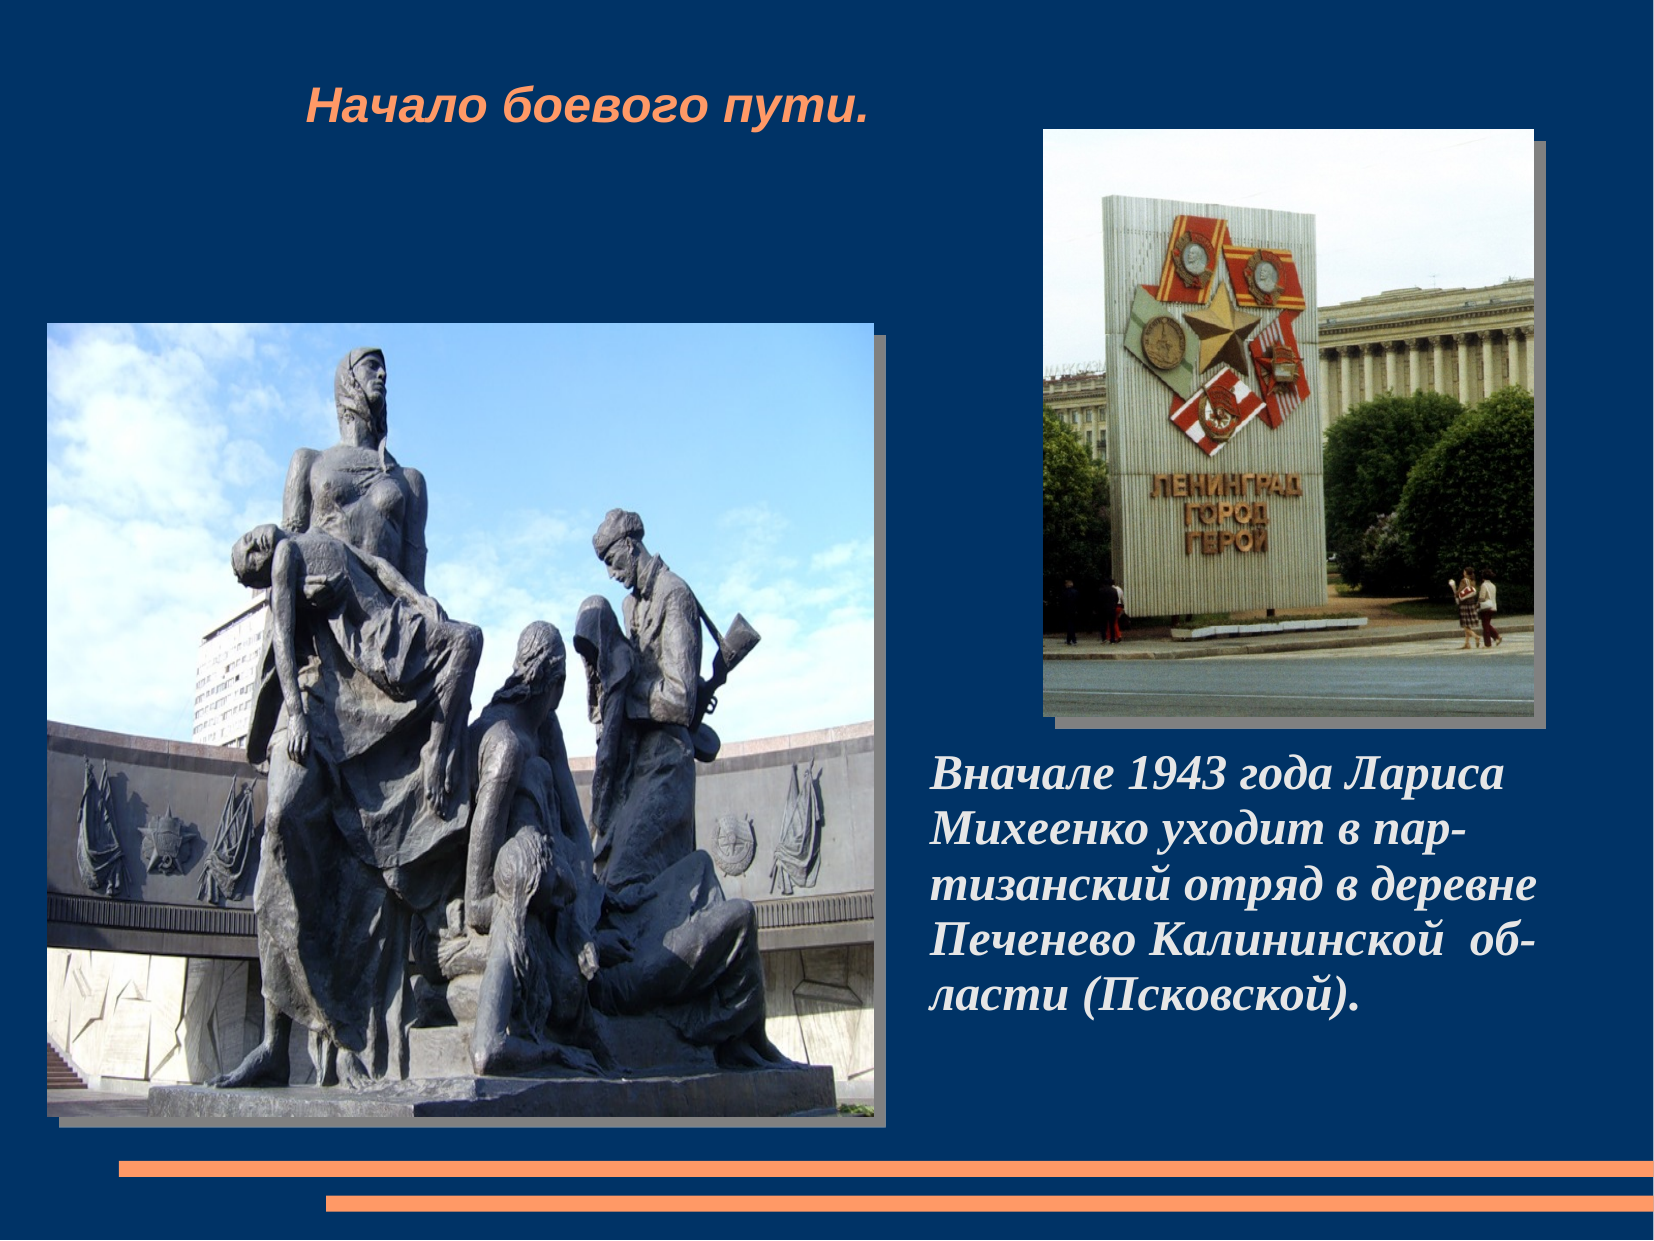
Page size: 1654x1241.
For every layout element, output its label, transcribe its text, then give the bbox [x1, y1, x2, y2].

title Начало боевого пути. [0, 69, 1295, 697]
picture [47, 323, 874, 1117]
list Вначале 1943 года Лариса Михеенко уходит в пар-тизанский отряд в деревне Печенево Калининской об- ласти (Псковской). [858, 745, 1562, 1137]
picture [1043, 129, 1534, 717]
